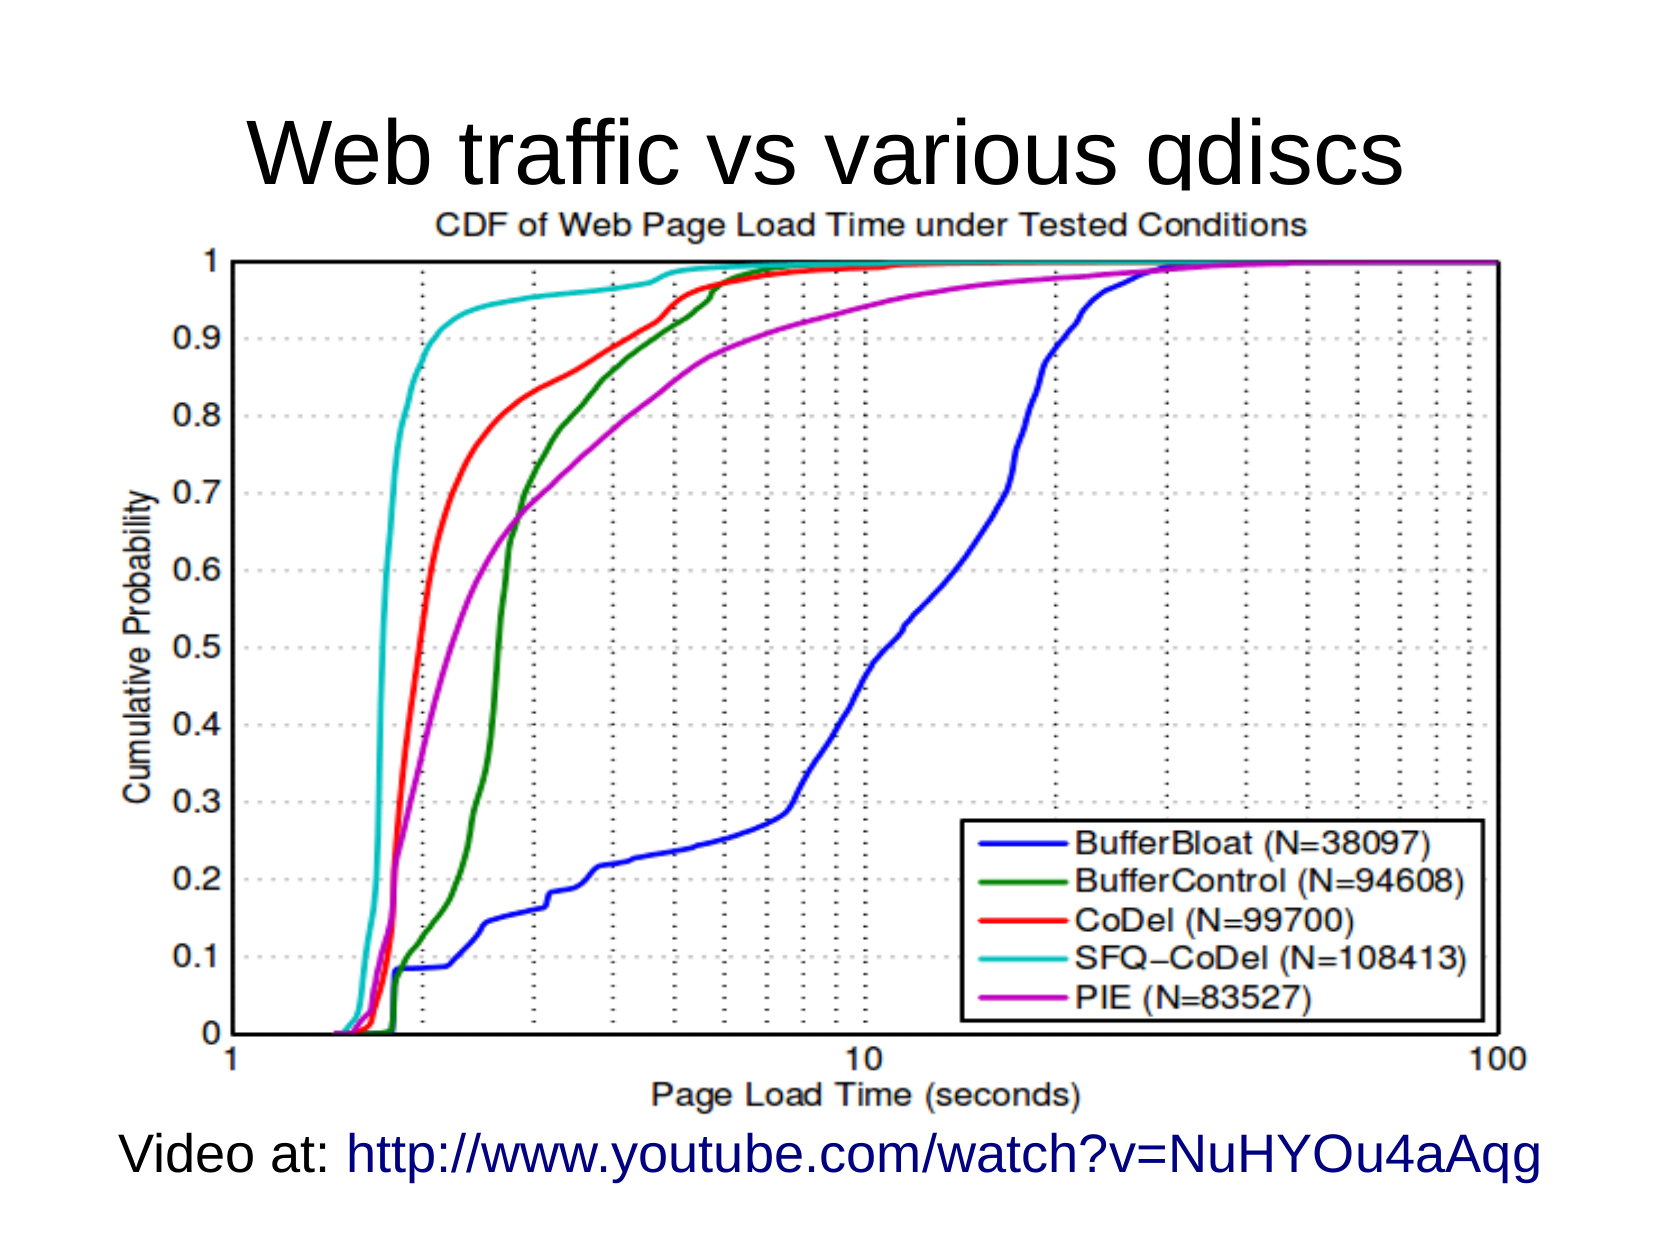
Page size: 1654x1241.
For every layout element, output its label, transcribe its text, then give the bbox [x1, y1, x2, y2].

picture [18, 189, 1654, 1141]
title Web traffic vs various qdiscs [82, 49, 1571, 189]
title Video at: http://www.youtube.com/watch?v=NuHYOu4aAqg [86, 1050, 1576, 1241]
